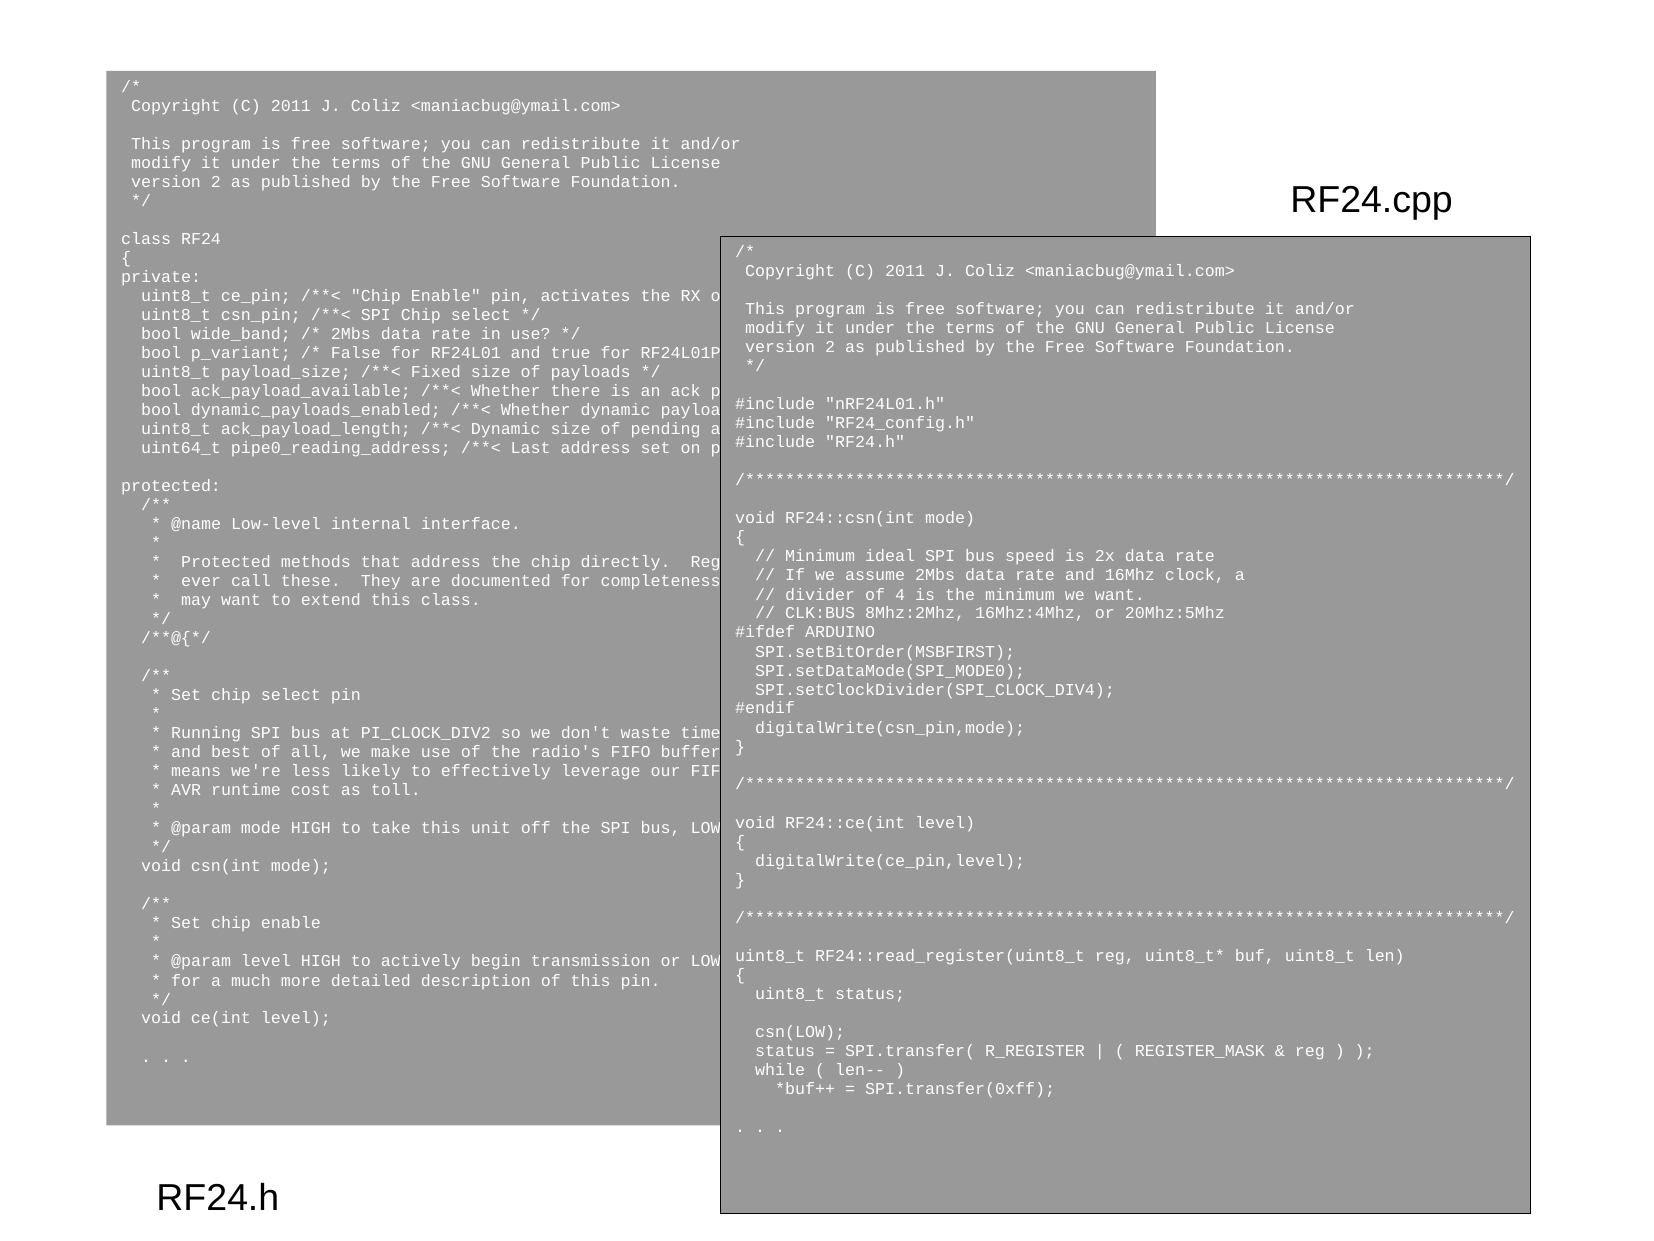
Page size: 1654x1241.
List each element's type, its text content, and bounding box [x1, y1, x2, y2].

text_box RF24.cpp [1275, 171, 1468, 229]
text_box /* Copyright (C) 2011 J. Coliz <maniacbug@ymail.com> This program is free software; you can redistribute it and/or modify it under the terms of the GNU General Public License version 2 as published by the Free Software Foundation. */ #include "nRF24L01.h" #include "RF24_config.h" #include "RF24.h" /****************************************************************************/ void RF24::csn(int mode) { // Minimum ideal SPI bus speed is 2x data rate // If we assume 2Mbs data rate and 16Mhz clock, a // divider of 4 is the minimum we want. // CLK:BUS 8Mhz:2Mhz, 16Mhz:4Mhz, or 20Mhz:5Mhz #ifdef ARDUINO SPI.setBitOrder(MSBFIRST); SPI.setDataMode(SPI_MODE0); SPI.setClockDivider(SPI_CLOCK_DIV4); #endif digitalWrite(csn_pin,mode); } /****************************************************************************/ void RF24::ce(int level) { digitalWrite(ce_pin,level); } /****************************************************************************/ uint8_t RF24::read_register(uint8_t reg, uint8_t* buf, uint8_t len) { uint8_t status; csn(LOW); status = SPI.transfer( R_REGISTER | ( REGISTER_MASK & reg ) ); while ( len-- ) *buf++ = SPI.transfer(0xff); . . . [720, 236, 1531, 1214]
text_box /* Copyright (C) 2011 J. Coliz <maniacbug@ymail.com> This program is free software; you can redistribute it and/or modify it under the terms of the GNU General Public License version 2 as published by the Free Software Foundation. */ class RF24 { private: uint8_t ce_pin; /**< "Chip Enable" pin, activates the RX or TX role */ uint8_t csn_pin; /**< SPI Chip select */ bool wide_band; /* 2Mbs data rate in use? */ bool p_variant; /* False for RF24L01 and true for RF24L01P */ uint8_t payload_size; /**< Fixed size of payloads */ bool ack_payload_available; /**< Whether there is an ack payload waiting */ bool dynamic_payloads_enabled; /**< Whether dynamic payloads are enabled. */ uint8_t ack_payload_length; /**< Dynamic size of pending ack payload. */ uint64_t pipe0_reading_address; /**< Last address set on pipe 0 for reading. */ protected: /** * @name Low-level internal interface. * * Protected methods that address the chip directly. Regular users cannot * ever call these. They are documented for completeness and for developers who * may want to extend this class. */ /**@{*/ /** * Set chip select pin * * Running SPI bus at PI_CLOCK_DIV2 so we don't waste time transferring data * and best of all, we make use of the radio's FIFO buffers. A lower speed * means we're less likely to effectively leverage our FIFOs and pay a higher * AVR runtime cost as toll. * * @param mode HIGH to take this unit off the SPI bus, LOW to put it on */ void csn(int mode); /** * Set chip enable * * @param level HIGH to actively begin transmission or LOW to put in standby. Please see data sheet * for a much more detailed description of this pin. */ void ce(int level); . . . [106, 70, 1156, 1126]
text_box RF24.h [141, 1169, 295, 1227]
